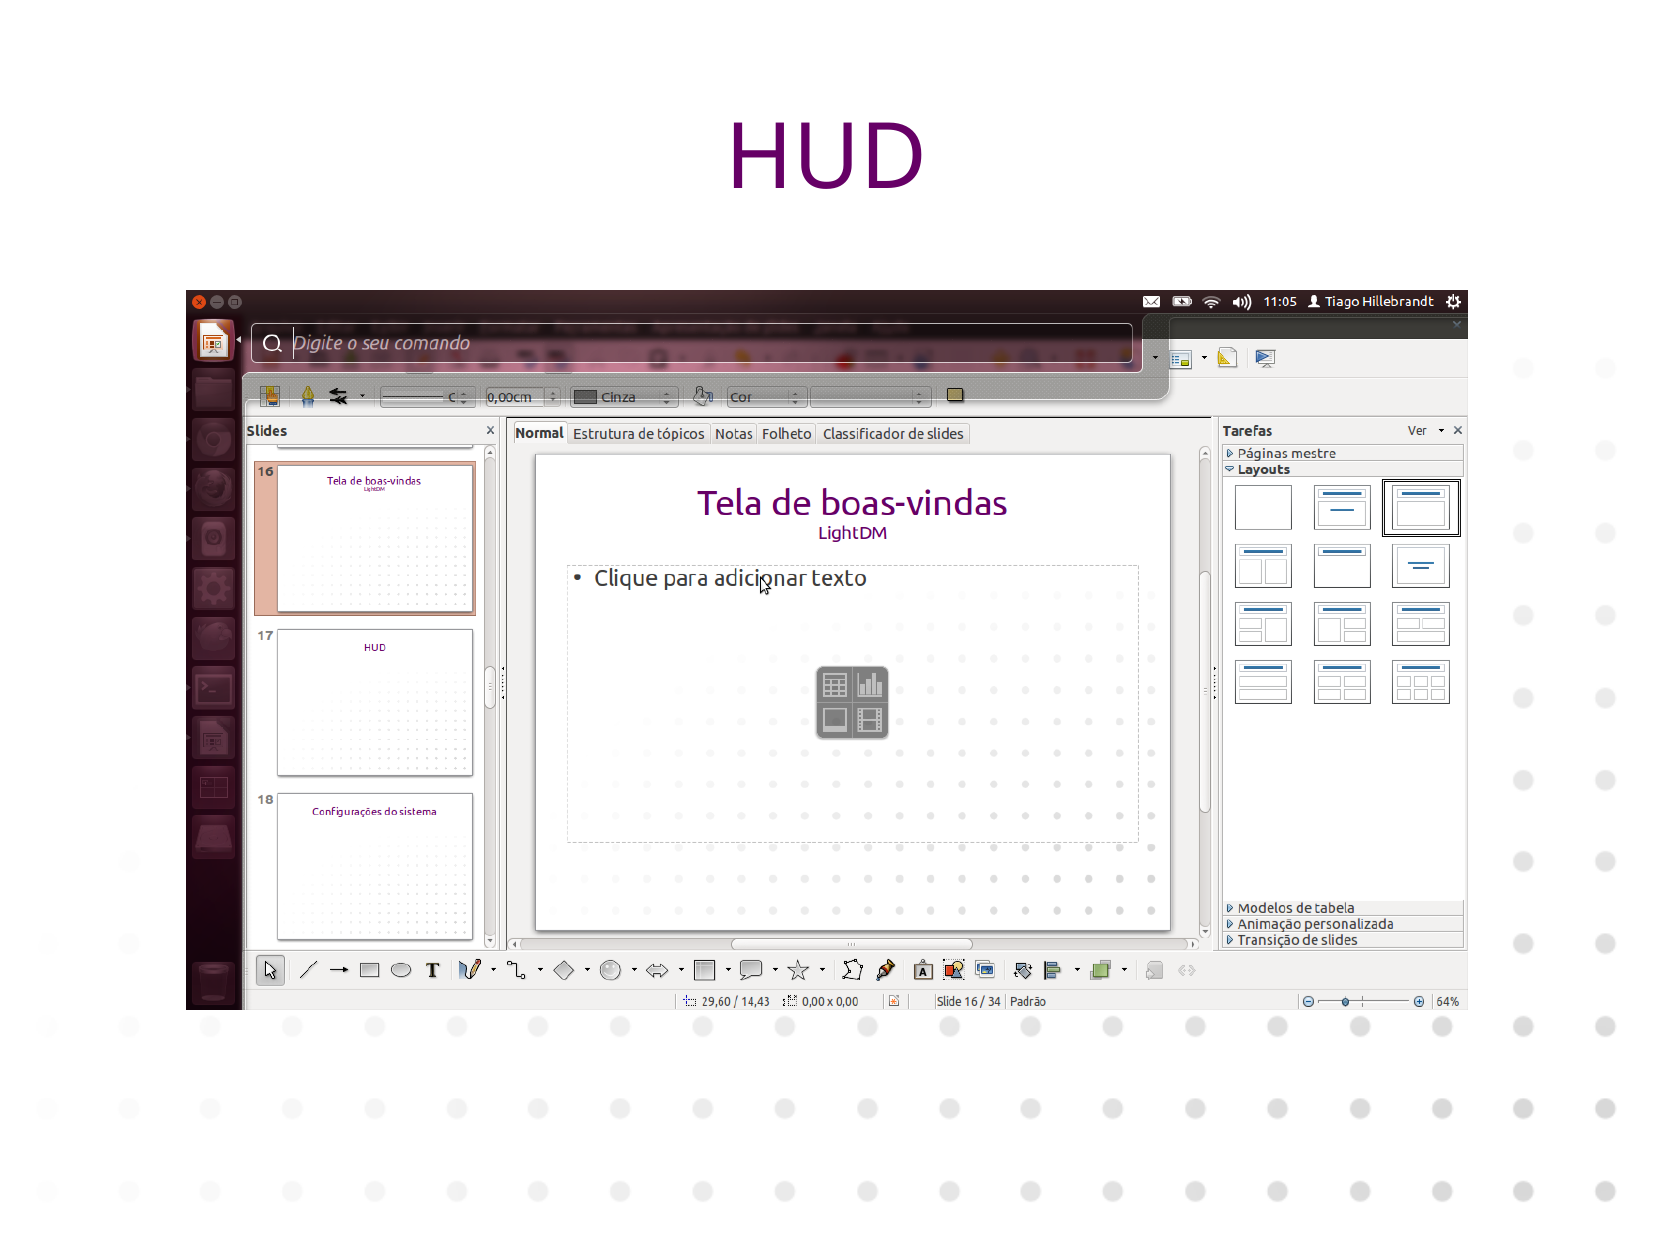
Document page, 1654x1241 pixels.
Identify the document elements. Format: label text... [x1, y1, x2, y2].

title HUD [82, 49, 1571, 257]
picture [0, 0, 1654, 1241]
